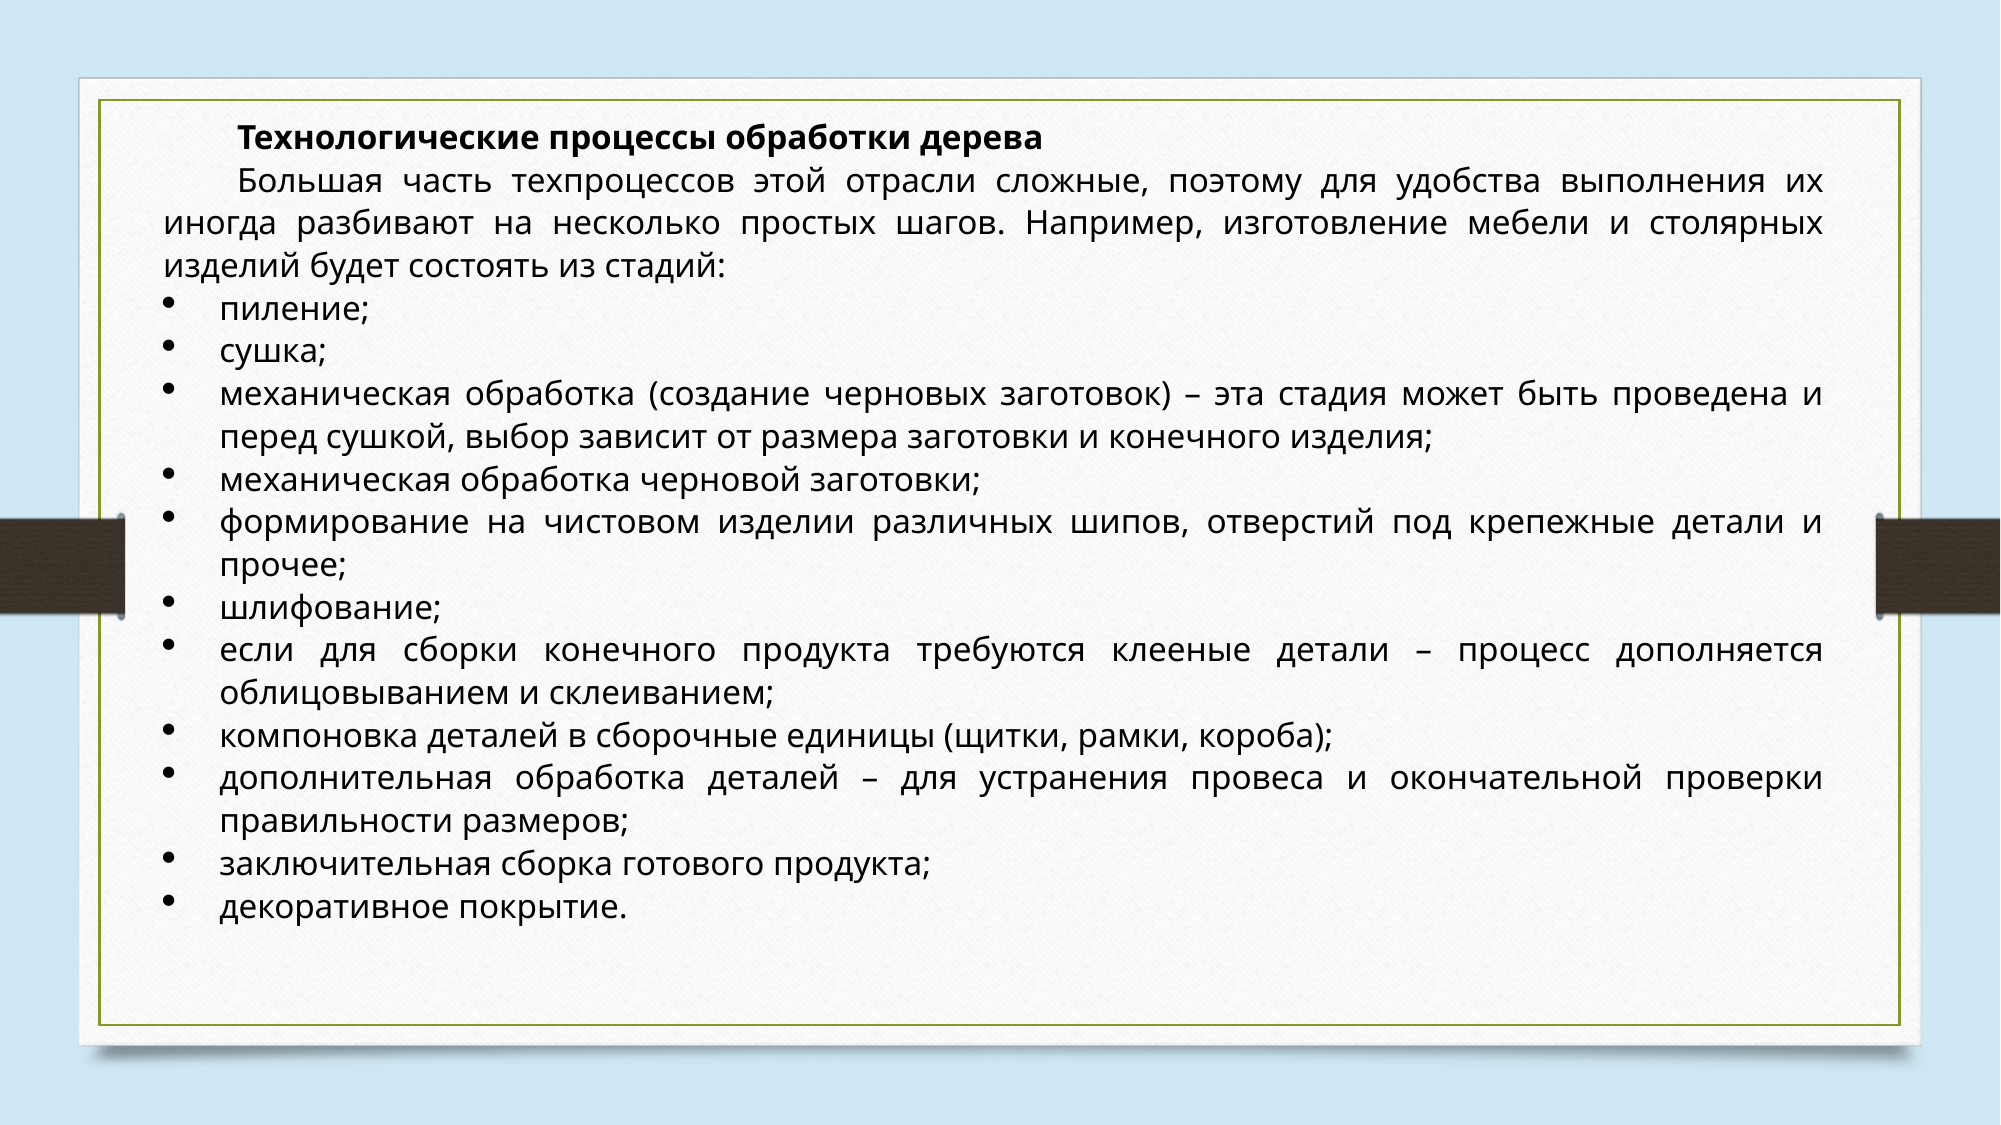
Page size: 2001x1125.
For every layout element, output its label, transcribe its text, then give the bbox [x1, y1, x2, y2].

picture [0, 0, 2001, 1125]
text_box Технологические процессы обработки дерева Большая часть техпроцессов этой отрасли сложные, поэтому для удобства выполнения их иногда разбивают на несколько простых шагов. Например, изготовление мебели и столярных изделий будет состоять из стадий: пиление; сушка; механическая обработка (создание черновых заготовок) – эта стадия может быть проведена и перед сушкой, выбор зависит от размера заготовки и конечного изделия; механическая обработка черновой заготовки; формирование на чистовом изделии различных шипов, отверстий под крепежные детали и прочее; шлифование; если для сборки конечного продукта требуются клееные детали – процесс дополняется облицовыванием и склеиванием; компоновка деталей в сборочные единицы (щитки, рамки, короба); дополнительная обработка деталей – для устранения провеса и окончательной проверки правильности размеров; заключительная сборка готового продукта; декоративное покрытие. [148, 106, 1841, 933]
